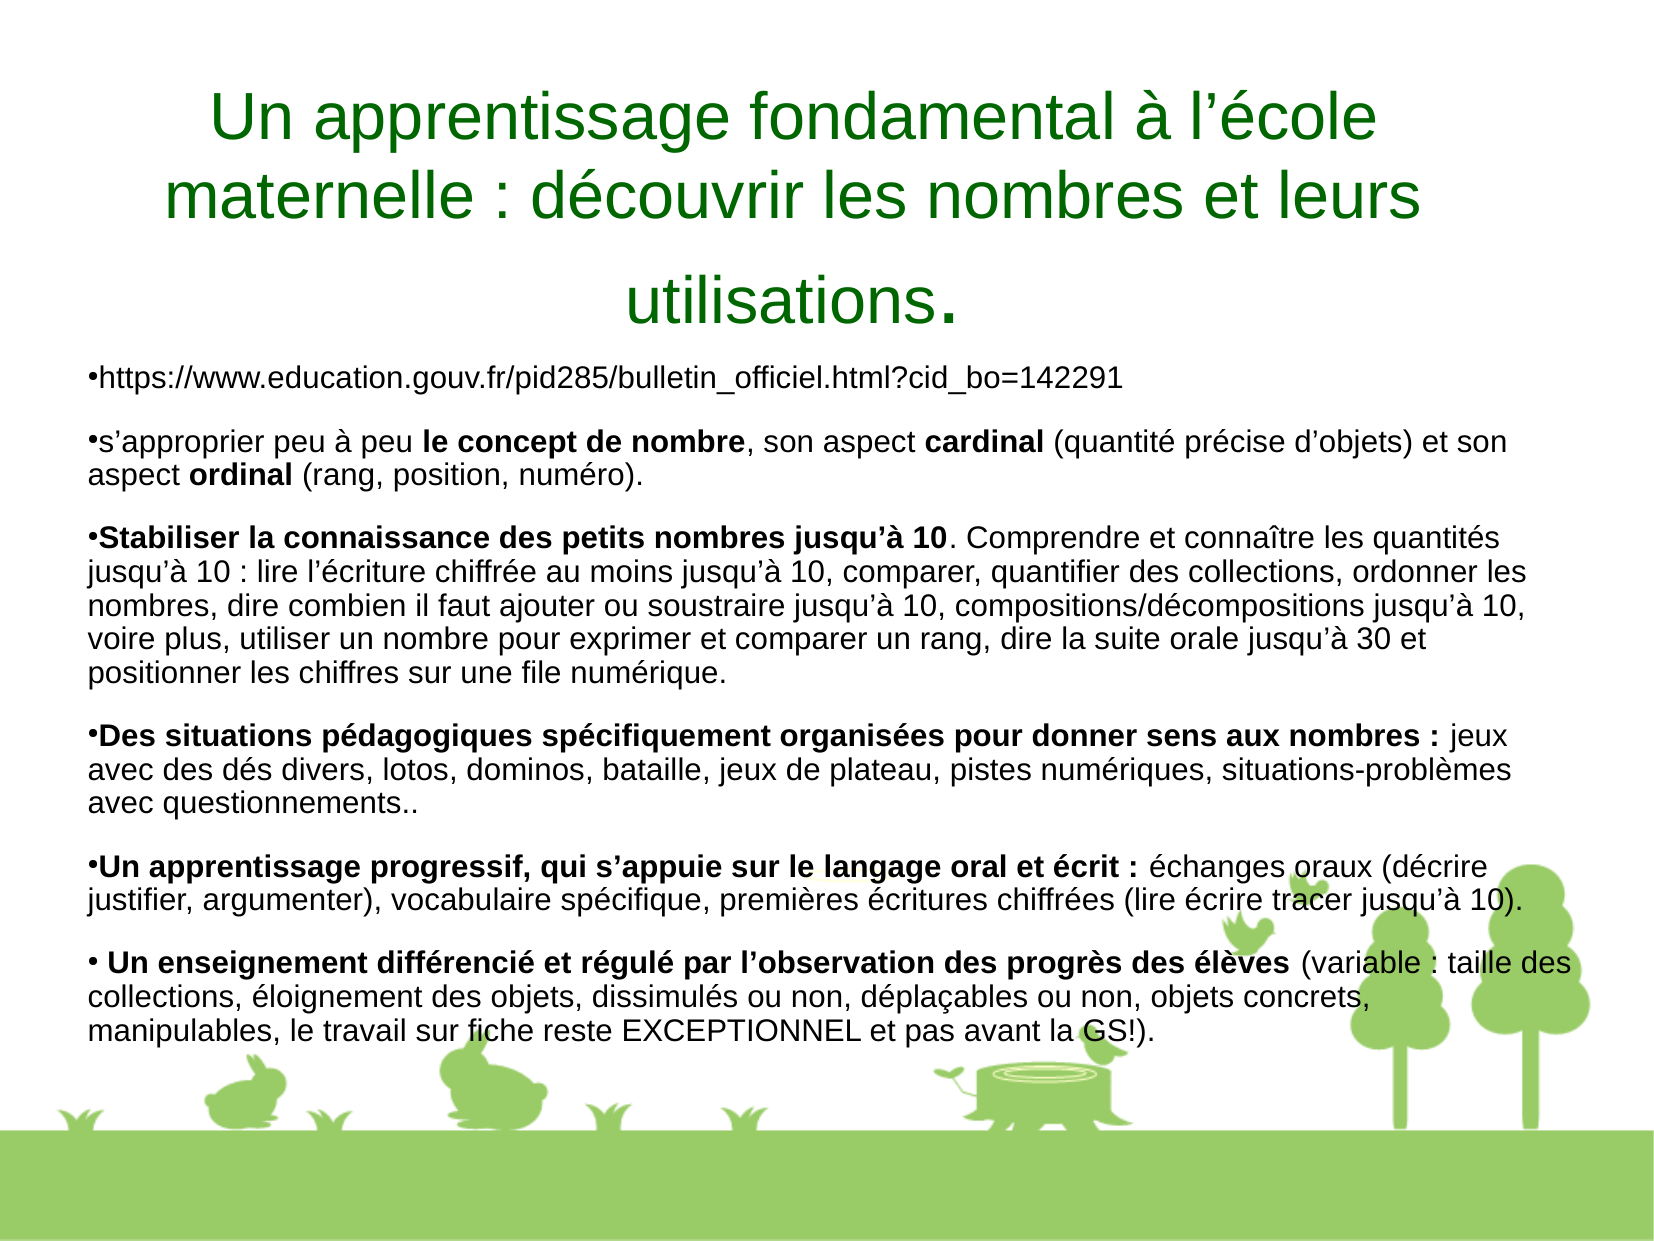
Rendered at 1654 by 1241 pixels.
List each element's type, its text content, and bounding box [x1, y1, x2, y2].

title Un apprentissage fondamental à l’école maternelle : découvrir les nombres et leurs utilisations. [50, 72, 1539, 325]
list https://www.education.gouv.fr/pid285/bulletin_officiel.html?cid_bo=142291 s’approprier peu à peu le concept de nombre, son aspect cardinal (quantité précise d’objets) et son aspect ordinal (rang, position, numéro). Stabiliser la connaissance des petits nombres jusqu’à 10. Comprendre et connaître les quantités jusqu’à 10 : lire l’écriture chiffrée au moins jusqu’à 10, comparer, quantifier des collections, ordonner les nombres, dire combien il faut ajouter ou soustraire jusqu’à 10, compositions/décompositions jusqu’à 10, voire plus, utiliser un nombre pour exprimer et comparer un rang, dire la suite orale jusqu’à 30 et positionner les chiffres sur une file numérique. Des situations pédagogiques spécifiquement organisées pour donner sens aux nombres : jeux avec des dés divers, lotos, dominos, bataille, jeux de plateau, pistes numériques, situations-problèmes avec questionnements.. Un apprentissage progressif, qui s’appuie sur le langage oral et écrit : échanges oraux (décrire justifier, argumenter), vocabulaire spécifique, premières écritures chiffrées (lire écrire tracer jusqu’à 10). Un enseignement différencié et régulé par l’observation des progrès des élèves (variable : taille des collections, éloignement des objets, dissimulés ou non, déplaçables ou non, objets concrets, manipulables, le travail sur fiche reste EXCEPTIONNEL et pas avant la GS!). [87, 362, 1576, 1071]
